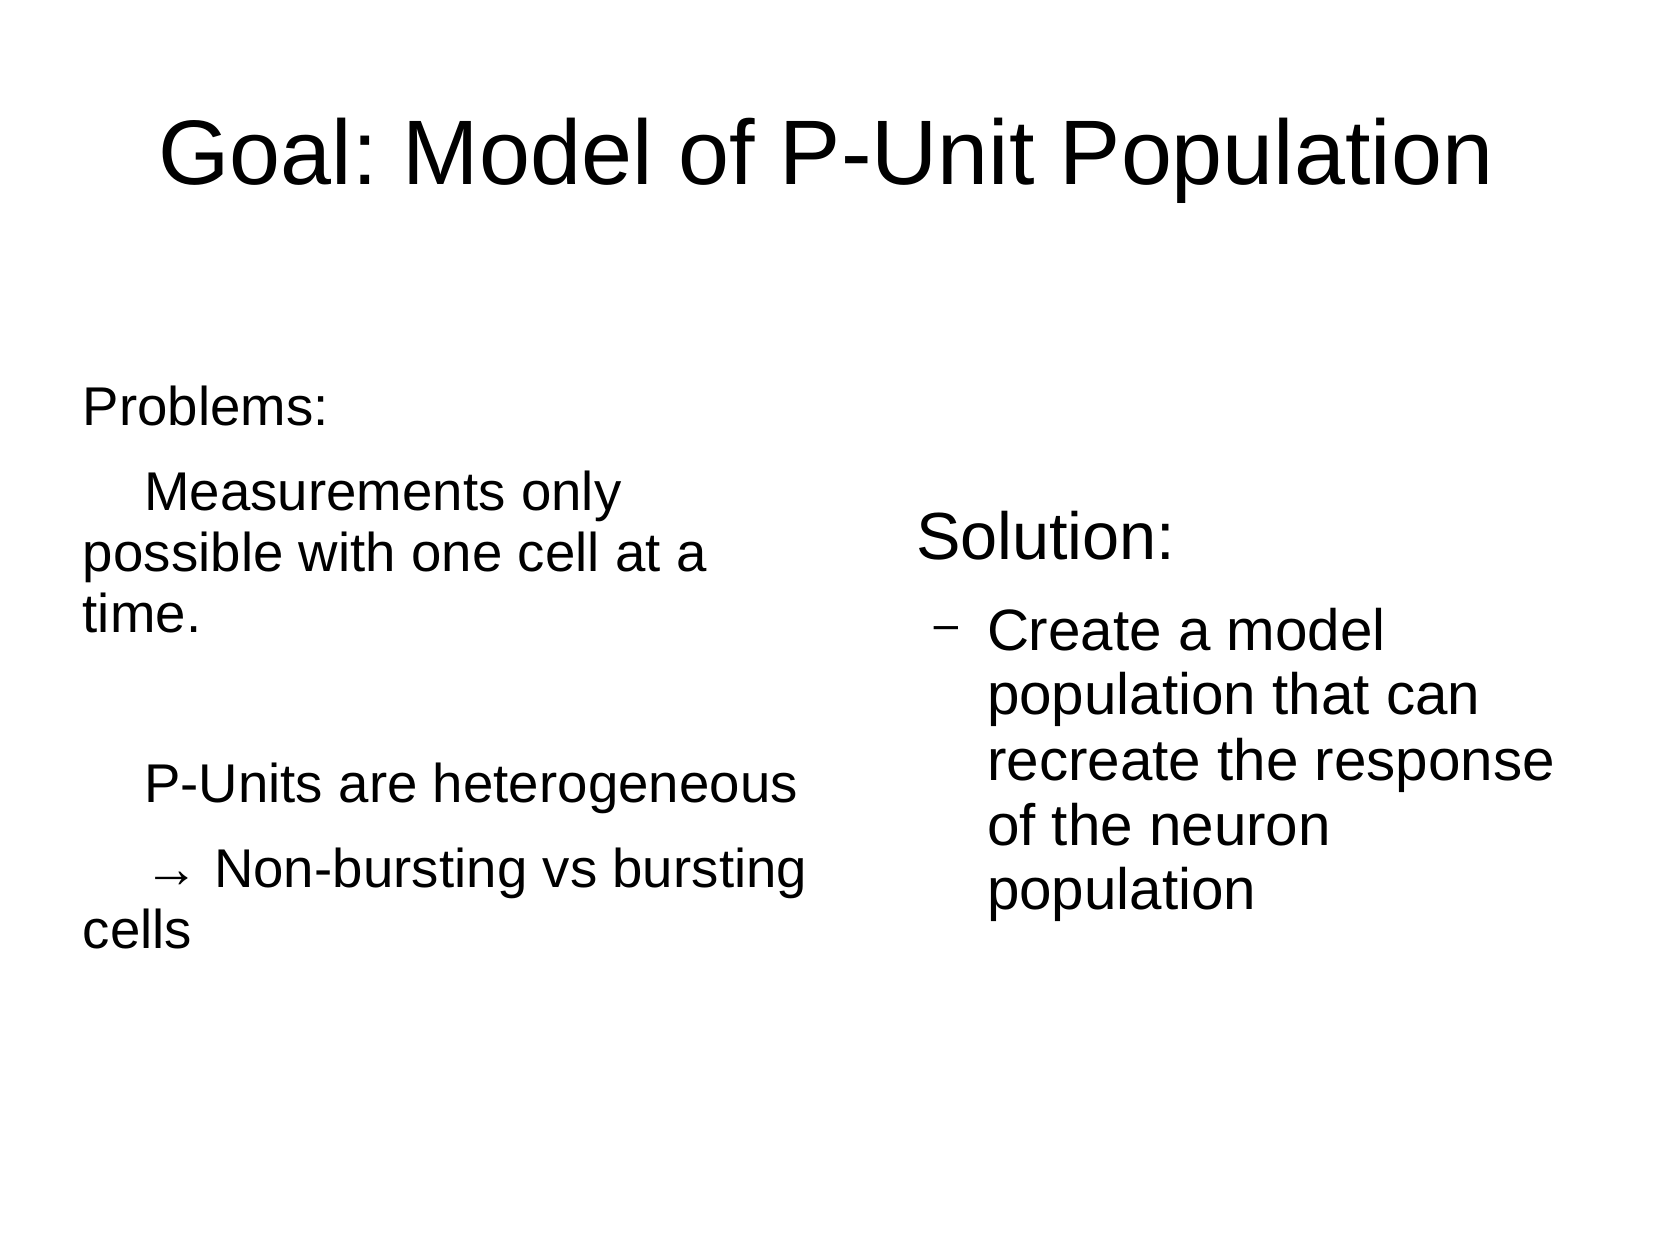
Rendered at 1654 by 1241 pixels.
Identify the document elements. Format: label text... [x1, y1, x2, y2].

title Goal: Model of P-Unit Population [82, 49, 1571, 257]
list Solution: Create a model population that can recreate the response of the neuron population [845, 290, 1572, 1010]
list Problems: Measurements only possible with one cell at a time. P-Units are heterogeneous → Non-bursting vs bursting cells [82, 290, 809, 1010]
